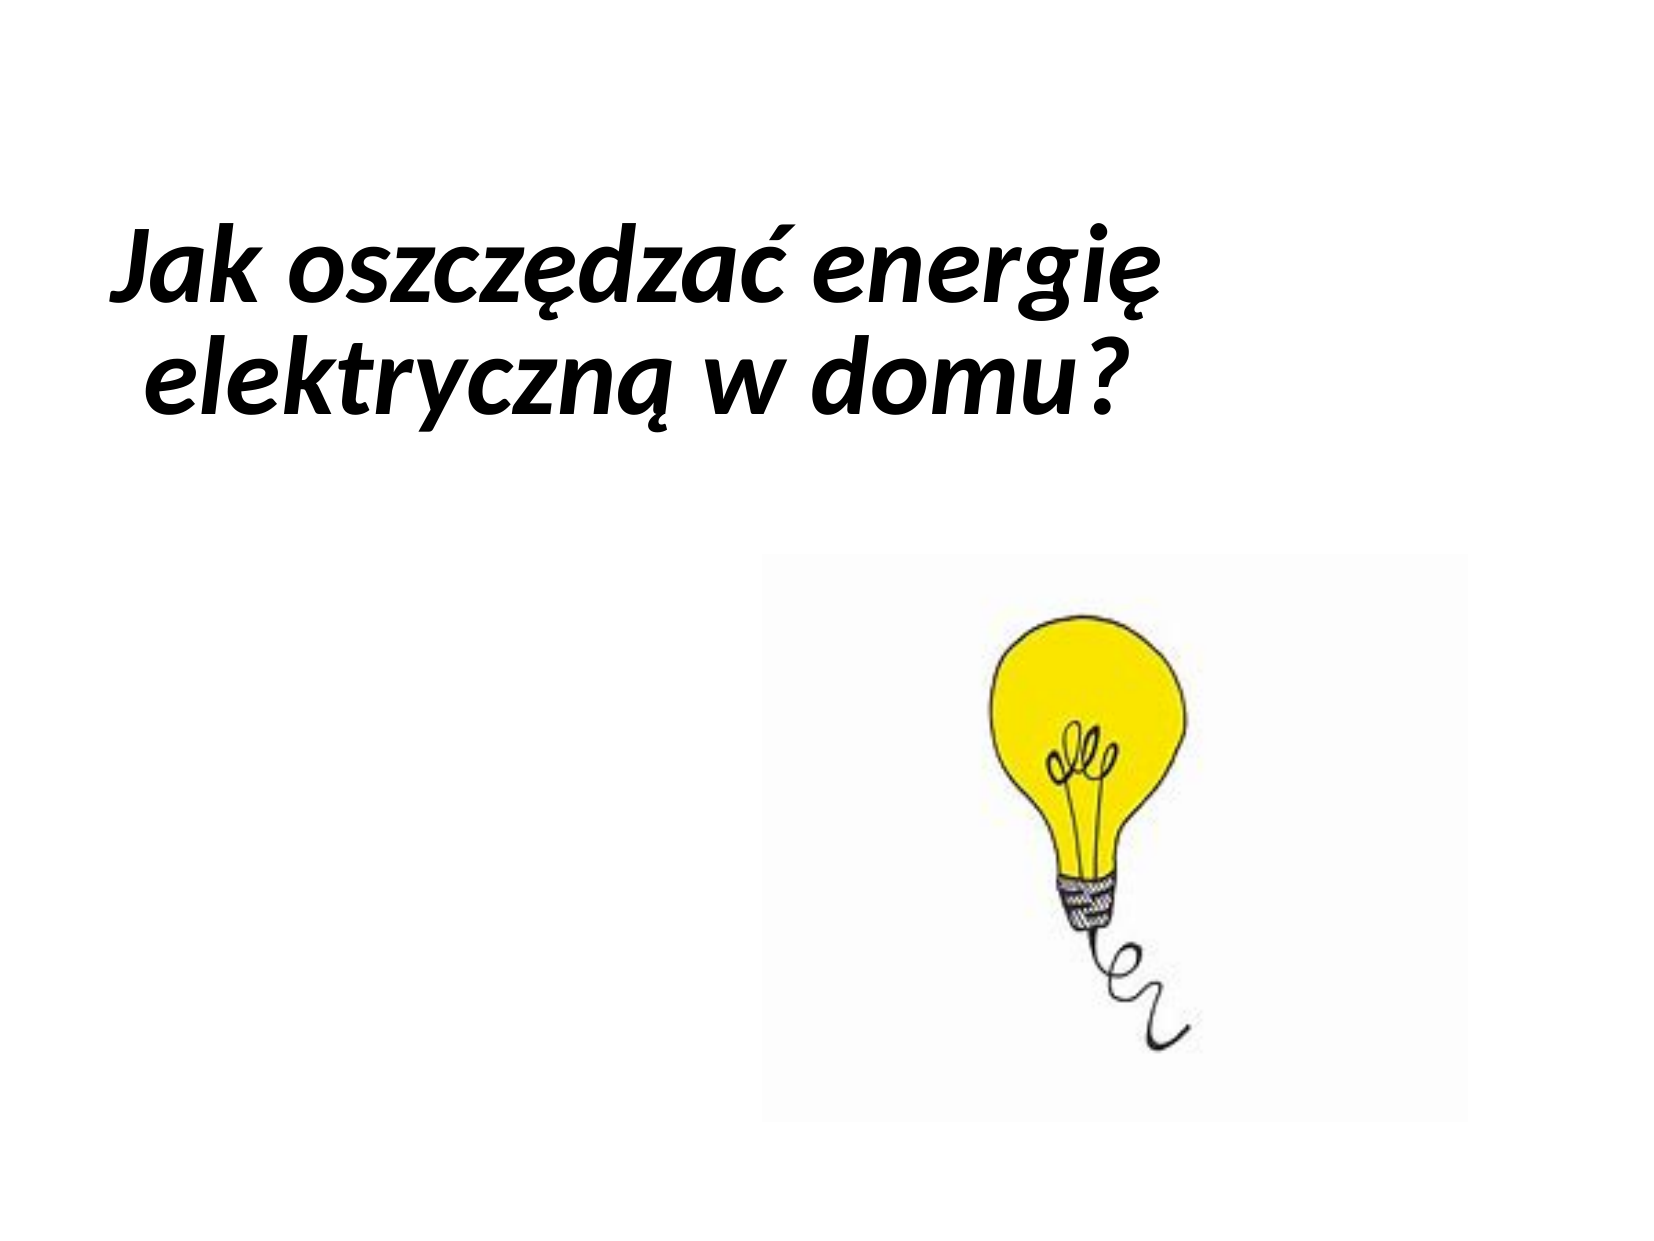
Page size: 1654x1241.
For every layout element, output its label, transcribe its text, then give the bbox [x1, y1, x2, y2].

picture [762, 554, 1489, 1123]
title Jak oszczędzać energię elektryczną w domu? [0, 70, 1276, 591]
